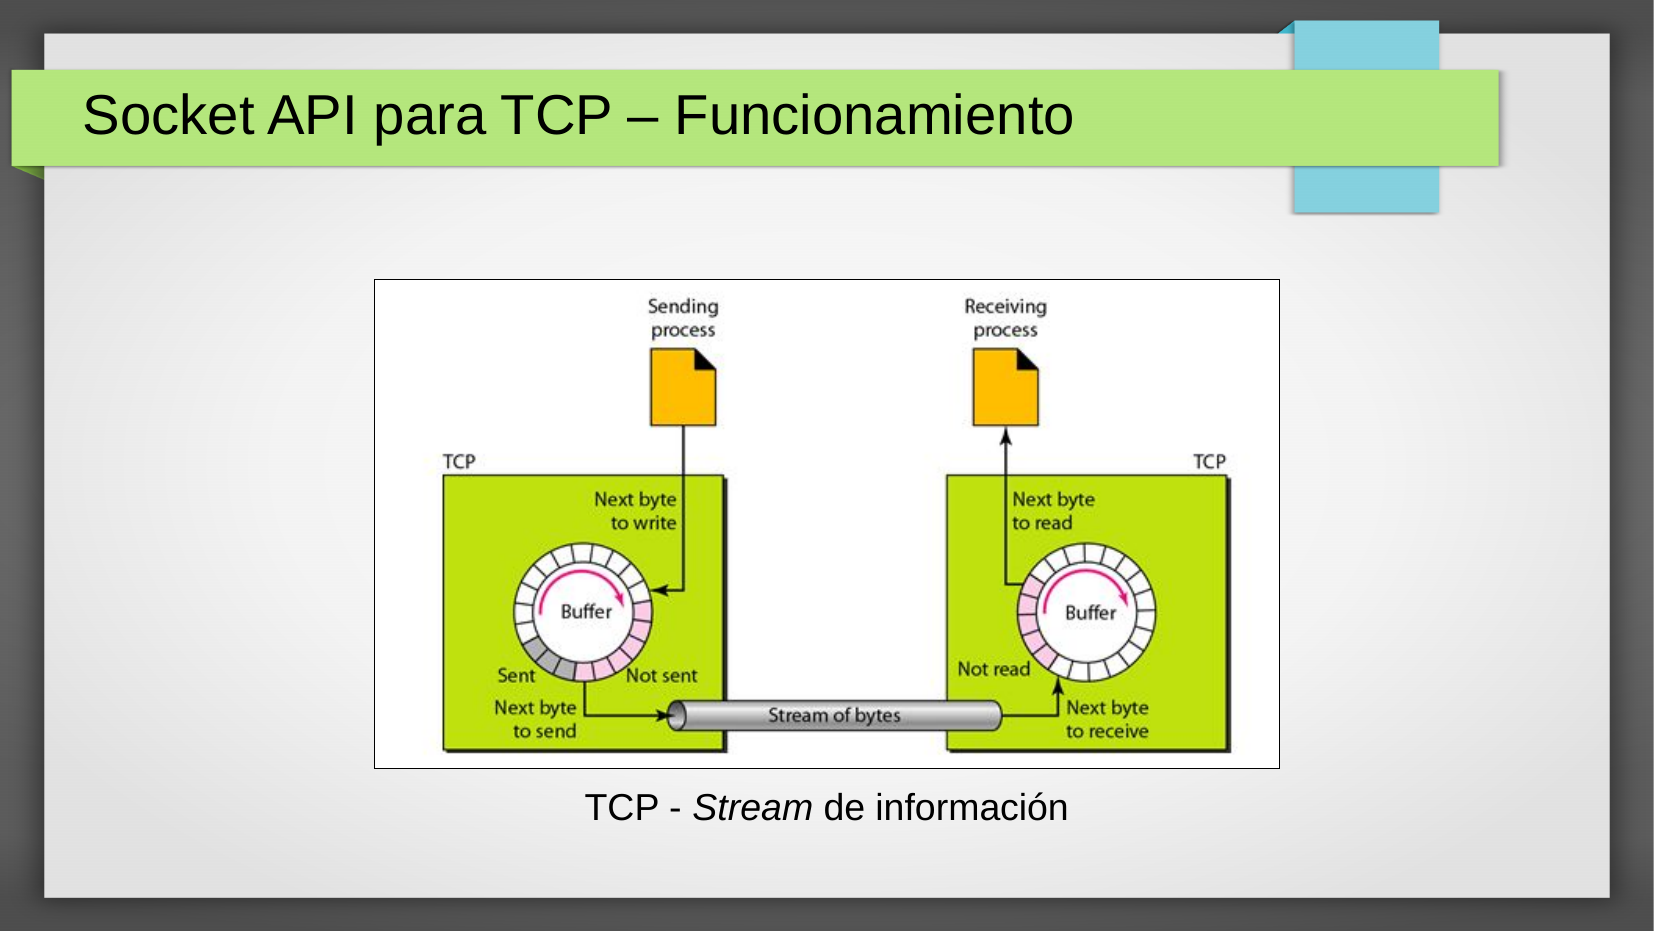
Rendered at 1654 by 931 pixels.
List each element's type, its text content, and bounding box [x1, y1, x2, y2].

picture [0, 0, 1654, 931]
title Socket API para TCP – Funcionamiento [82, 52, 1382, 179]
text_box TCP - Stream de información [283, 779, 1371, 837]
